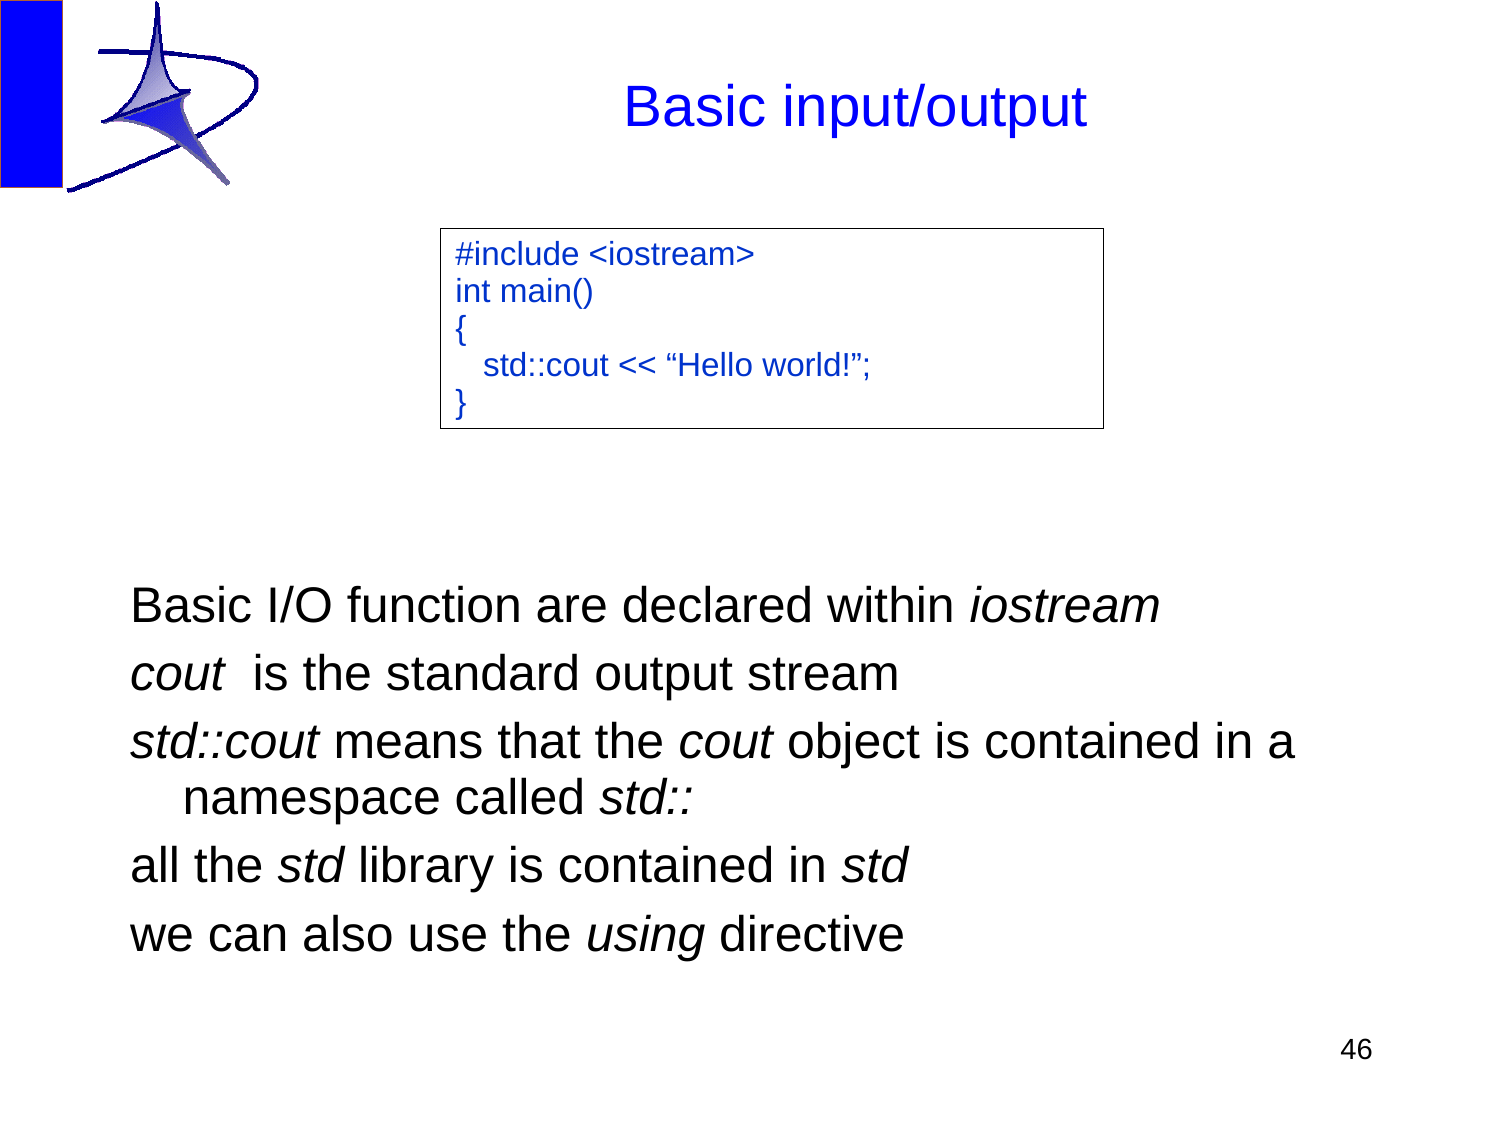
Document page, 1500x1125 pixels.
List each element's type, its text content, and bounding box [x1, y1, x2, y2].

list Basic I/O function are declared within iostream cout is the standard output stream std::cout means that the cout object is contained in a namespace called std:: all the std library is contained in std we can also use the using directive [112, 569, 1450, 1000]
picture [62, 0, 263, 197]
text_box #include <iostream> int main() { std::cout << “Hello world!”; } [440, 228, 1104, 429]
title Basic input/output [262, 24, 1450, 188]
